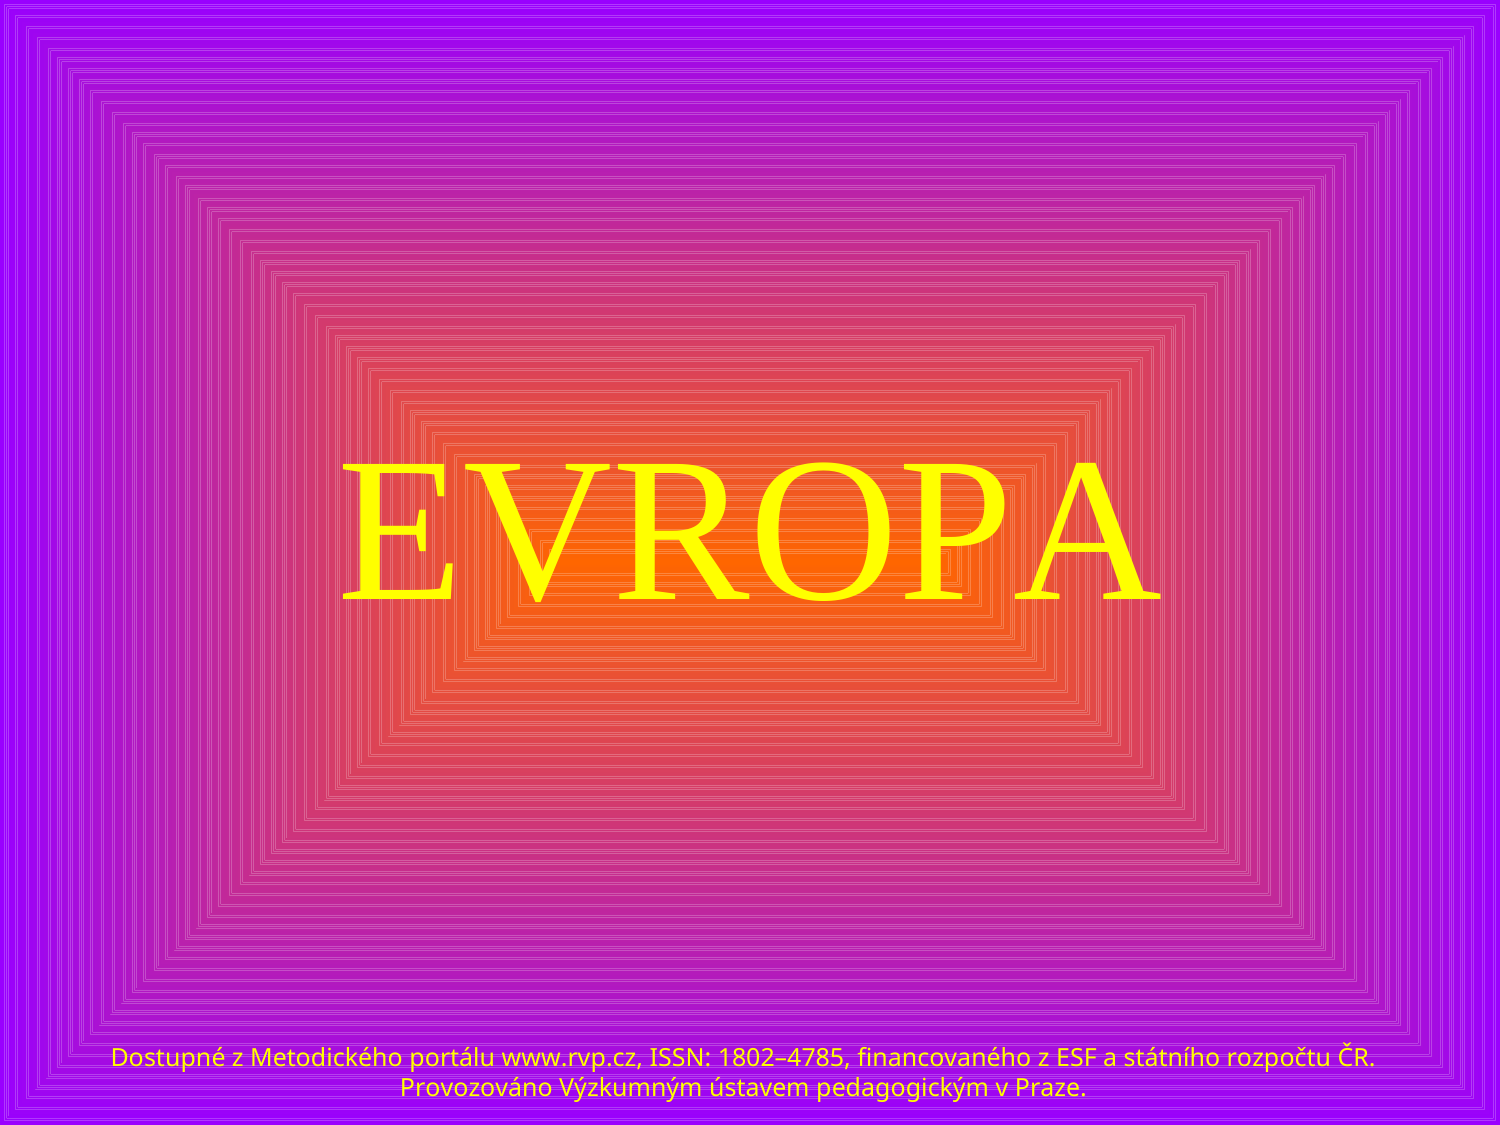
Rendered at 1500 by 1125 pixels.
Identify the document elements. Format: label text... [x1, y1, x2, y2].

text_box Dostupné z Metodického portálu www.rvp.cz, ISSN: 1802–4785, financovaného z ESF a státního rozpočtu ČR. Provozováno Výzkumným ústavem pedagogickým v Praze. [35, 1041, 1454, 1102]
text_box EVROPA [0, 385, 1500, 649]
